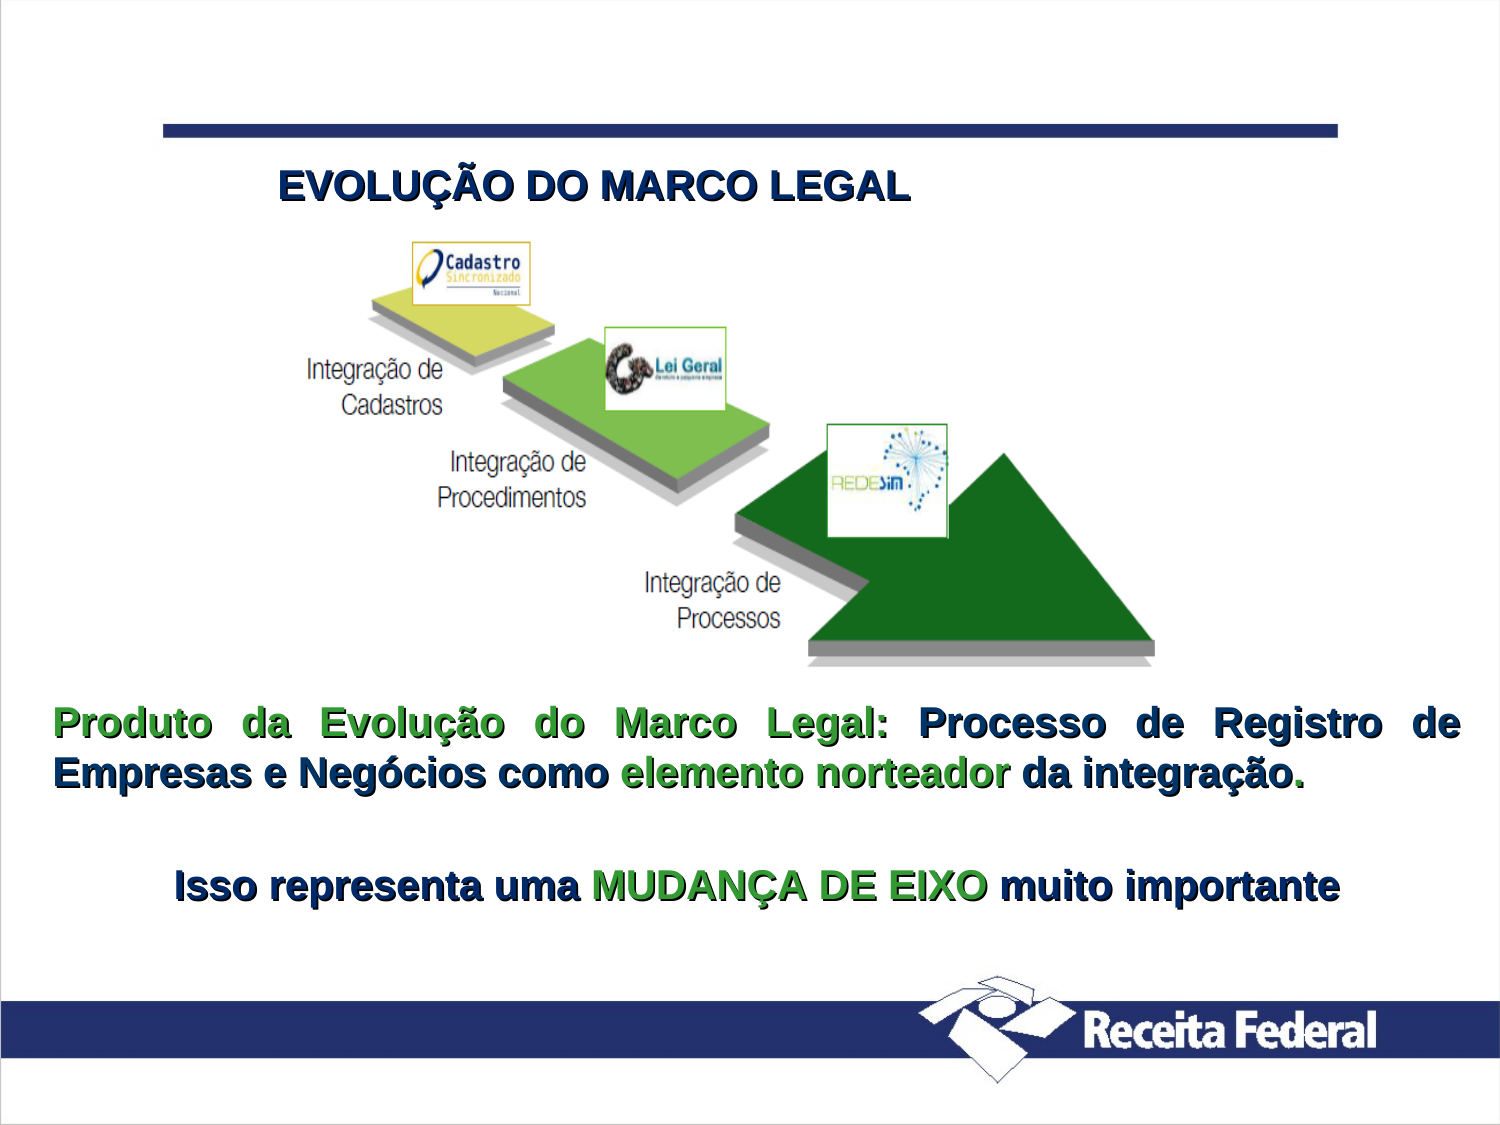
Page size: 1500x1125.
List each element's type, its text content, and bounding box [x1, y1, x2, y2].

text_box Isso representa uma MUDANÇA DE EIXO muito importante [24, 849, 1500, 916]
text_box Produto da Evolução do Marco Legal: Processo de Registro de Empresas e Negócios como elemento norteador da integração. [37, 687, 1476, 803]
text_box EVOLUÇÃO DO MARCO LEGAL [262, 149, 951, 216]
picture [0, 0, 1500, 1125]
